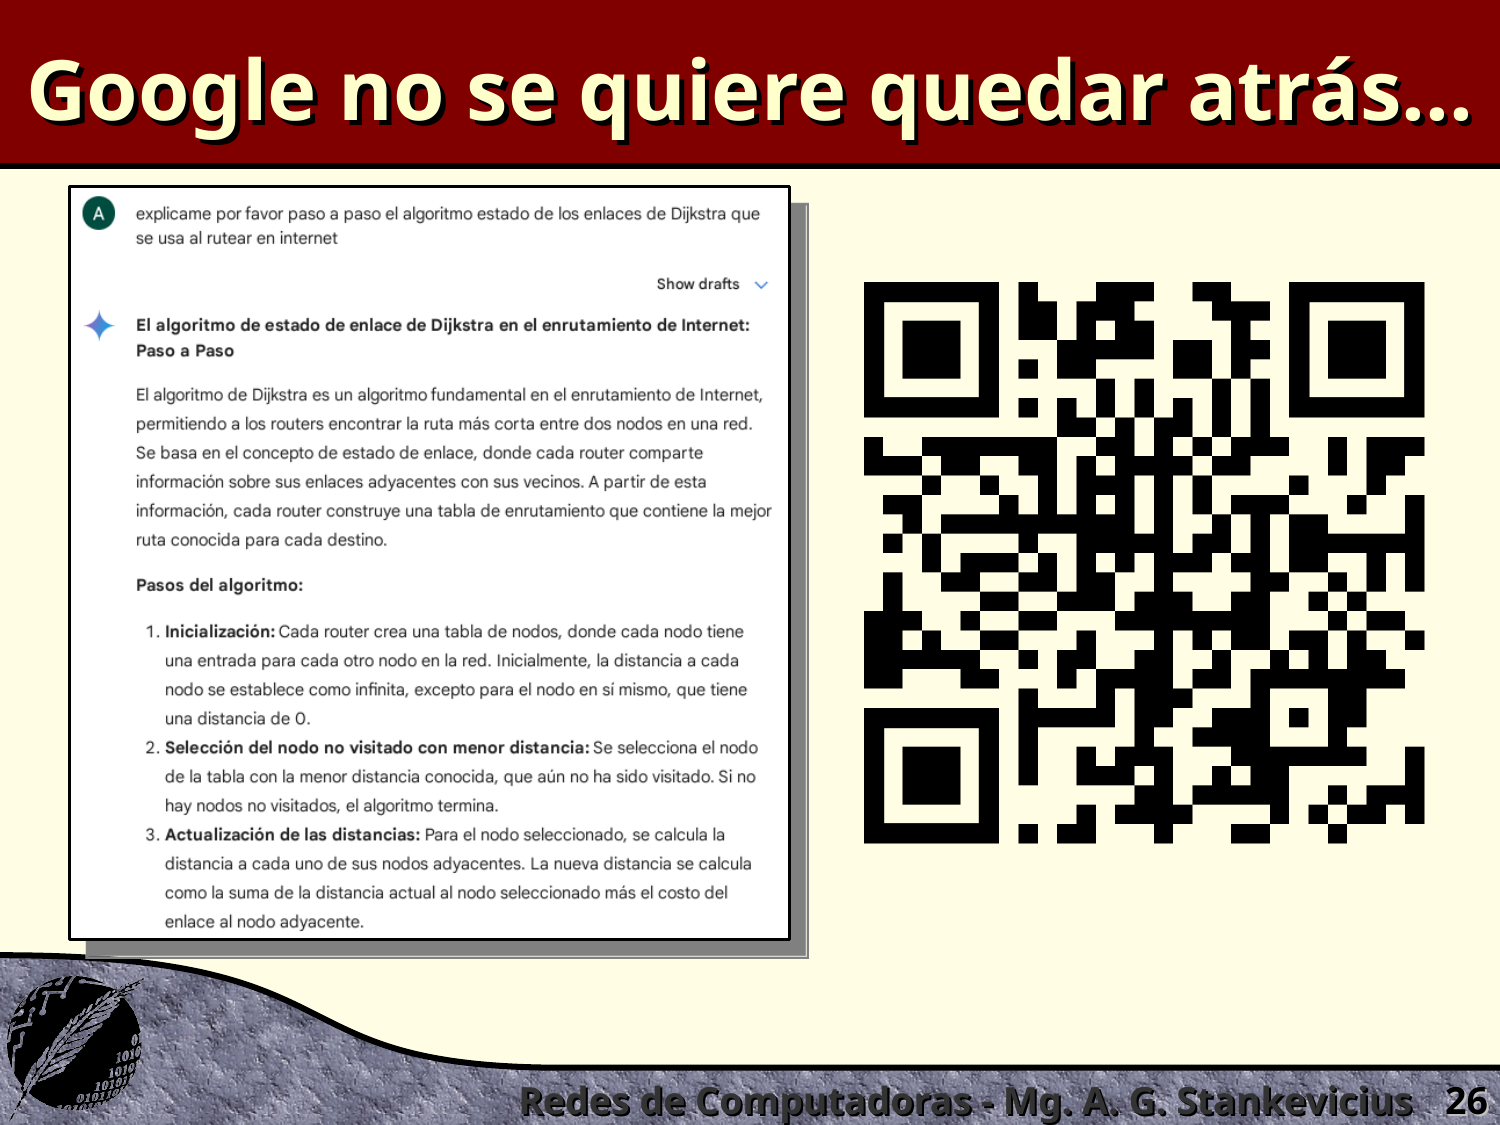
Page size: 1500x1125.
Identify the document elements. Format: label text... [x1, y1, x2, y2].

picture [825, 243, 1463, 882]
picture [1047, 1100, 1054, 1110]
picture [0, 959, 1500, 1125]
title Google no se quiere quedar atrás... [15, 5, 1485, 160]
picture [790, 1100, 795, 1110]
picture [71, 187, 788, 938]
